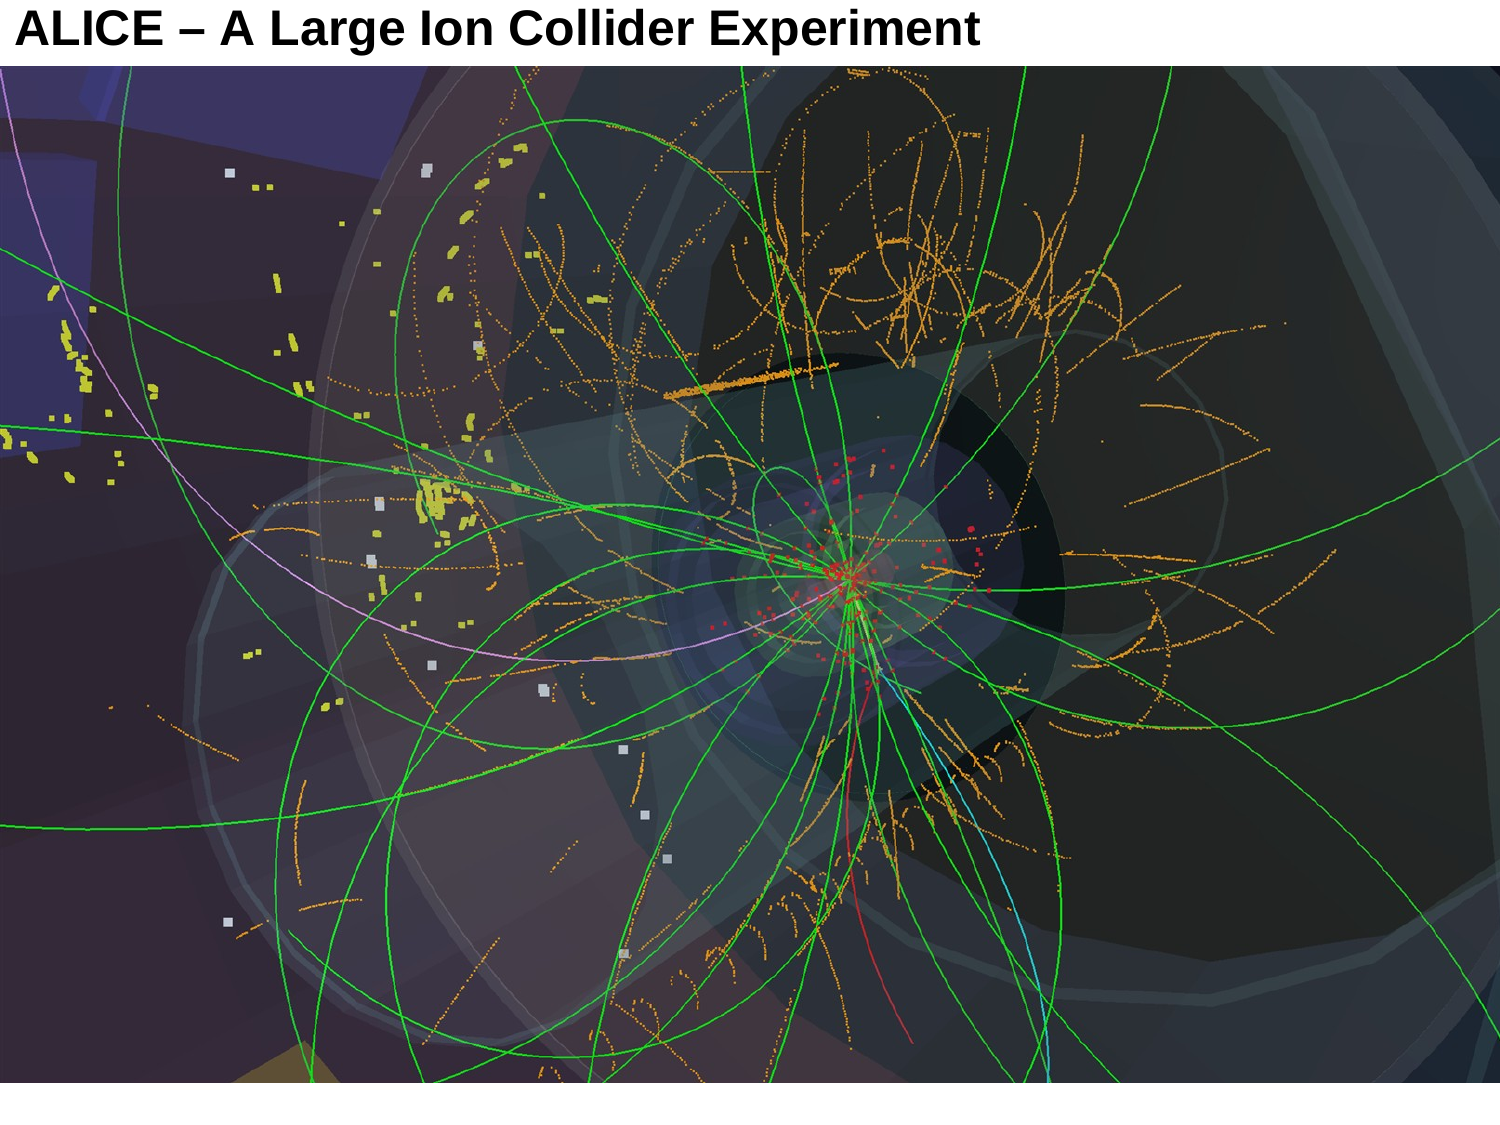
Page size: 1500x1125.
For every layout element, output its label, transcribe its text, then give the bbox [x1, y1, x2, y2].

picture [0, 66, 1500, 1083]
text_box ALICE – A Large Ion Collider Experiment [0, 0, 997, 64]
